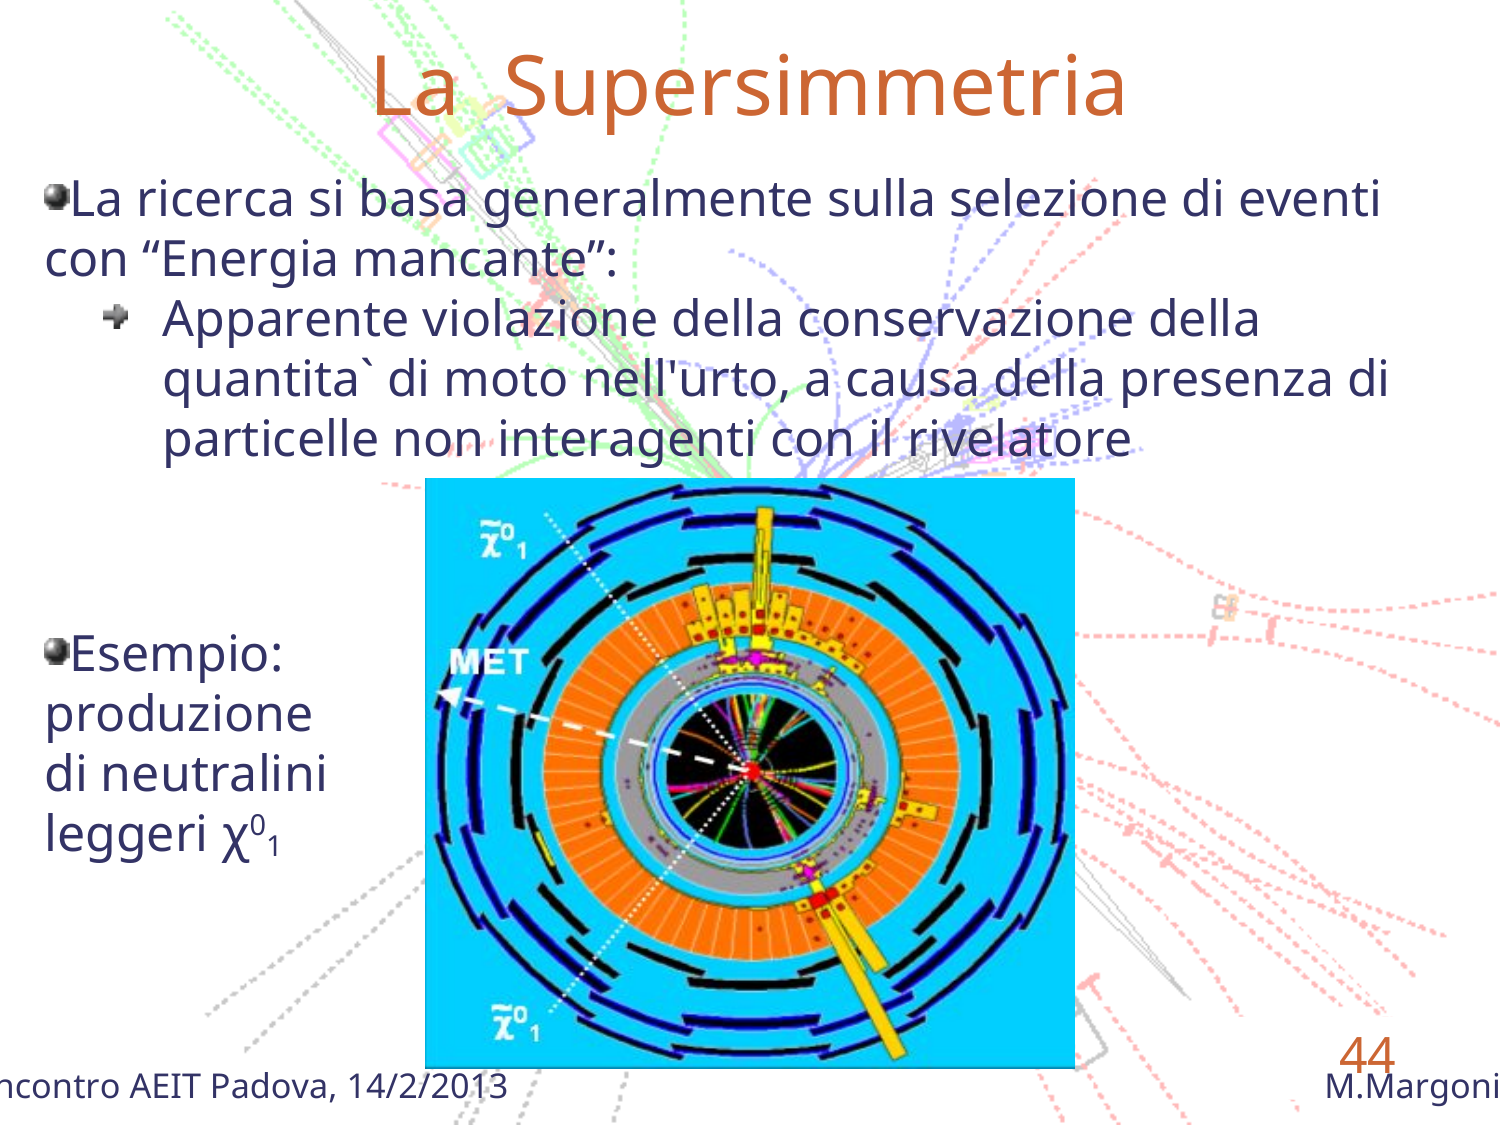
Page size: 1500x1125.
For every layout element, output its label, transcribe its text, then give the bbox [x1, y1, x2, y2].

title La Supersimmetria [37, 19, 1463, 148]
text_box La ricerca si basa generalmente sulla selezione di eventi con “Energia mancante”: Apparente violazione della conservazione della quantita` di moto nell'urto, a causa della presenza di particelle non interagenti con il rivelatore [29, 159, 1477, 475]
picture [0, 0, 1500, 1125]
text_box Esempio: produzione di neutralini leggeri χ01 [29, 614, 384, 886]
